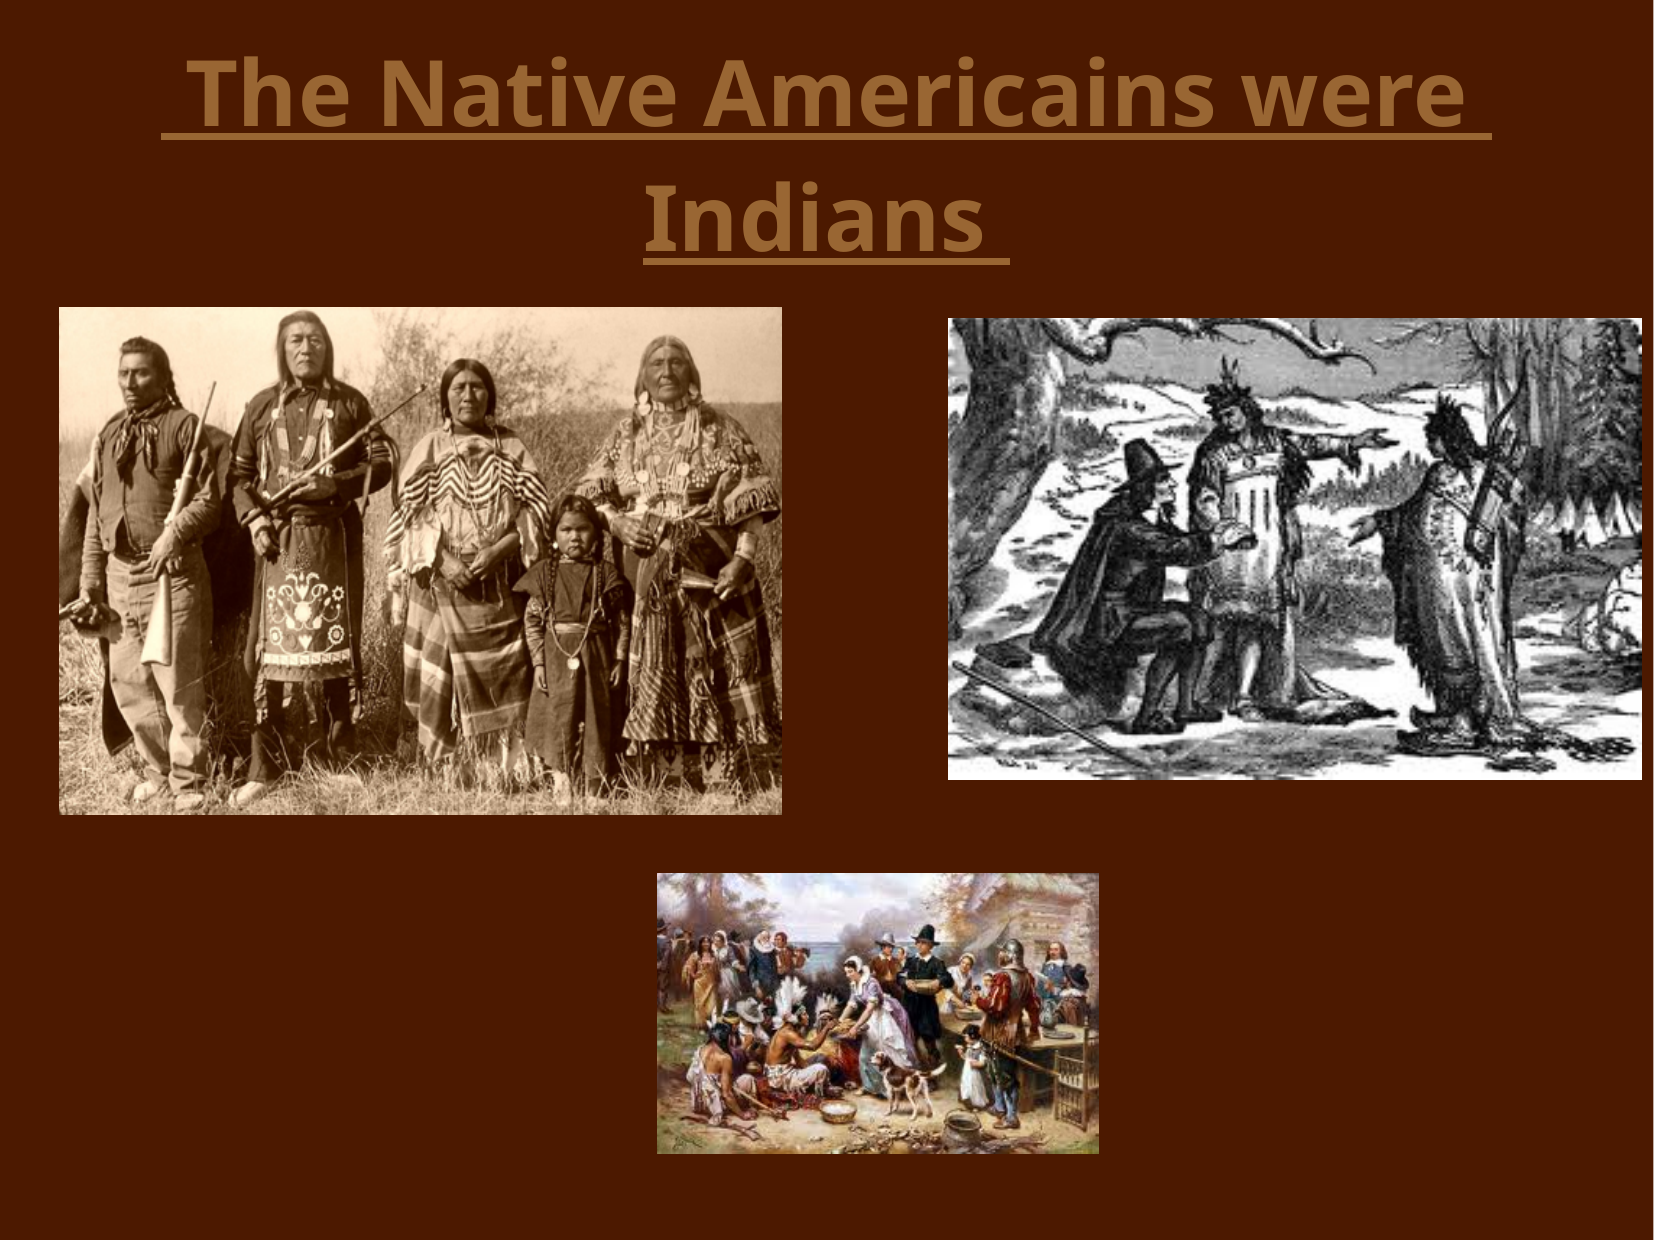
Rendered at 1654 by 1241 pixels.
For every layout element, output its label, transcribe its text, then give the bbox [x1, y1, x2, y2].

picture [657, 873, 1099, 1154]
picture [59, 307, 782, 815]
title The Native Americains were Indians [82, 43, 1571, 263]
picture [948, 318, 1642, 780]
